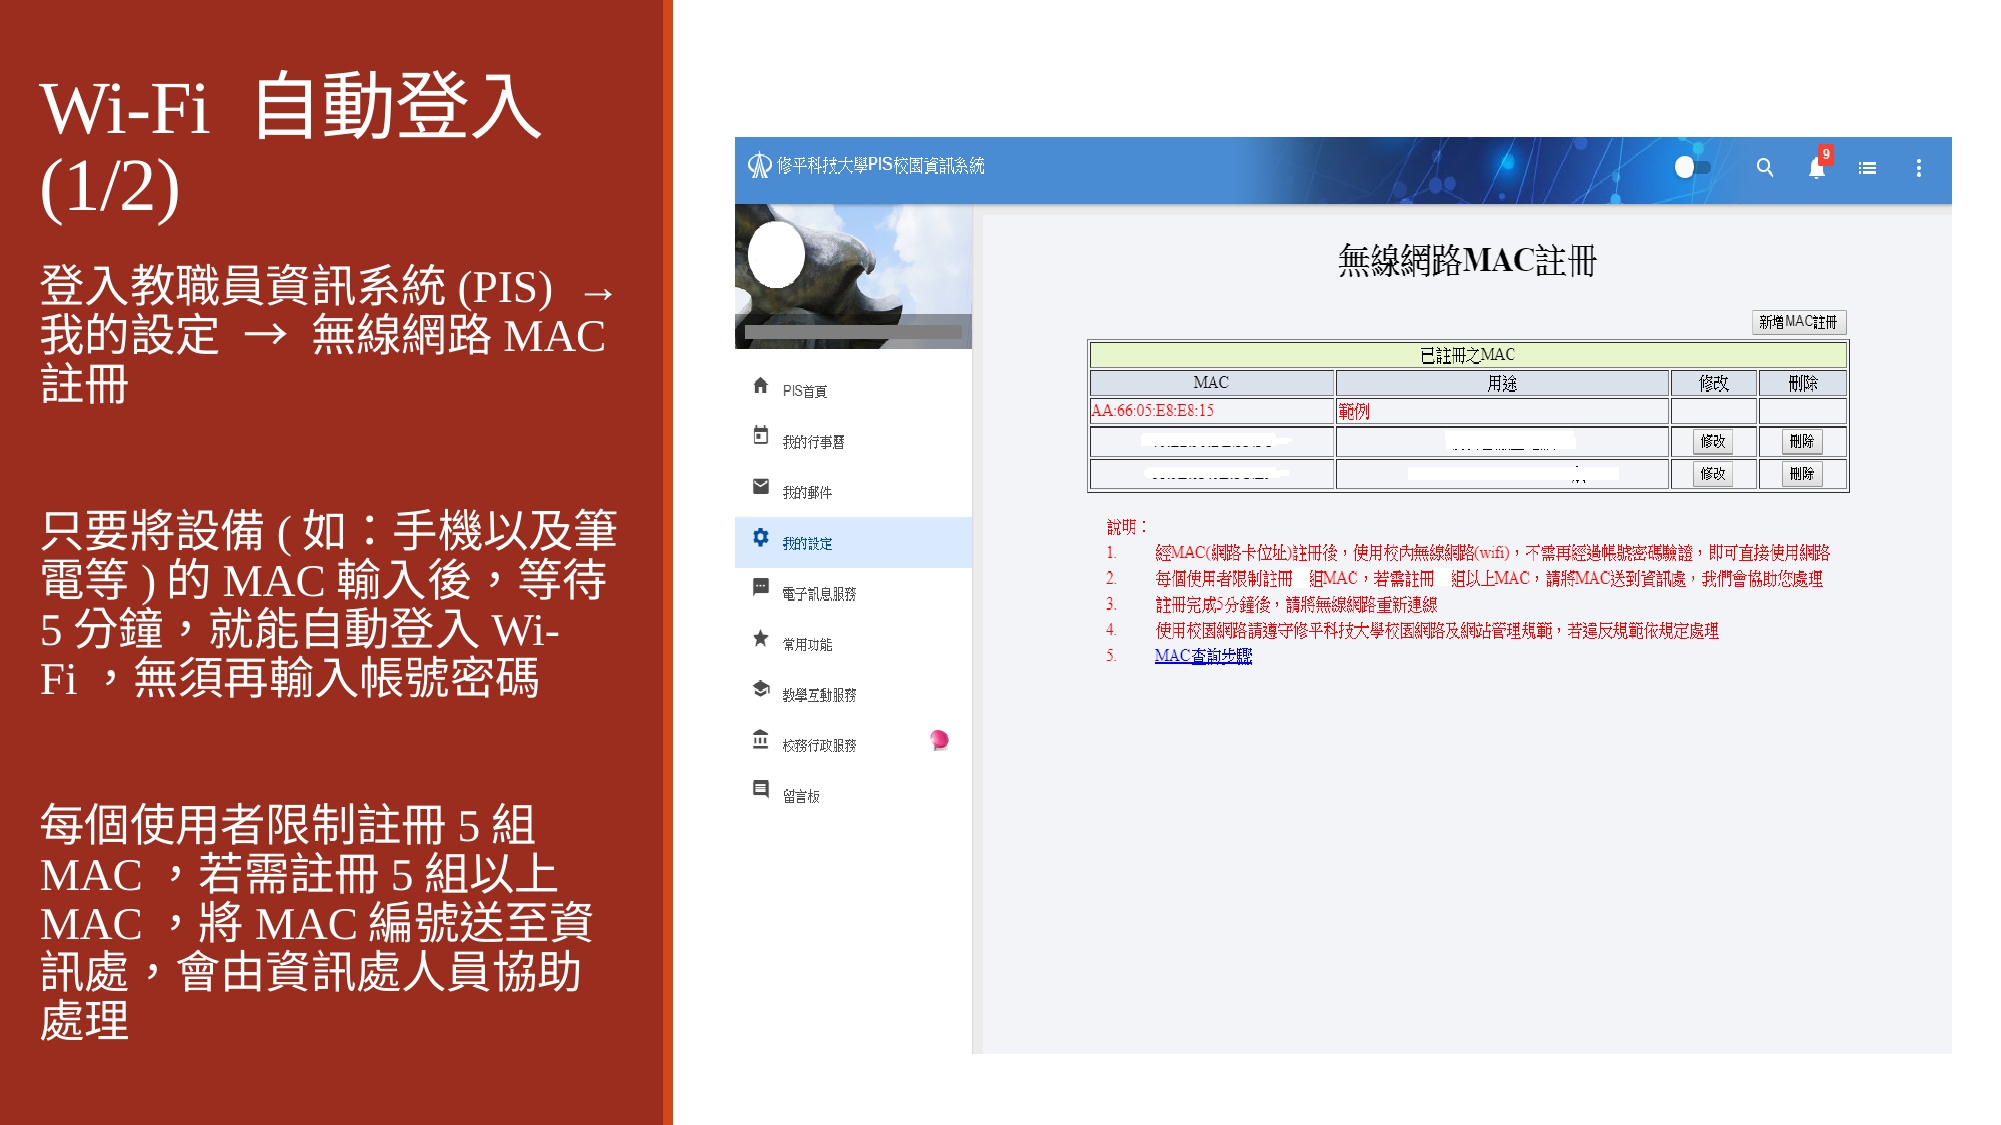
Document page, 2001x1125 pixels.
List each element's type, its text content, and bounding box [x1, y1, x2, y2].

picture [735, 137, 1952, 1054]
title Wi-Fi 自動登入 (1/2) [24, 42, 652, 234]
list 登入教職員資訊系統(PIS) → 我的設定 → 無線網路MAC註冊 只要將設備(如：手機以及筆電等)的MAC輸入後，等待5分鐘，就能自動登入Wi-Fi，無須再輸入帳號密碼 每個使用者限制註冊5組MAC，若需註冊5組以上MAC，將MAC編號送至資訊處，會由資訊處人員協助處理 [24, 256, 638, 1061]
